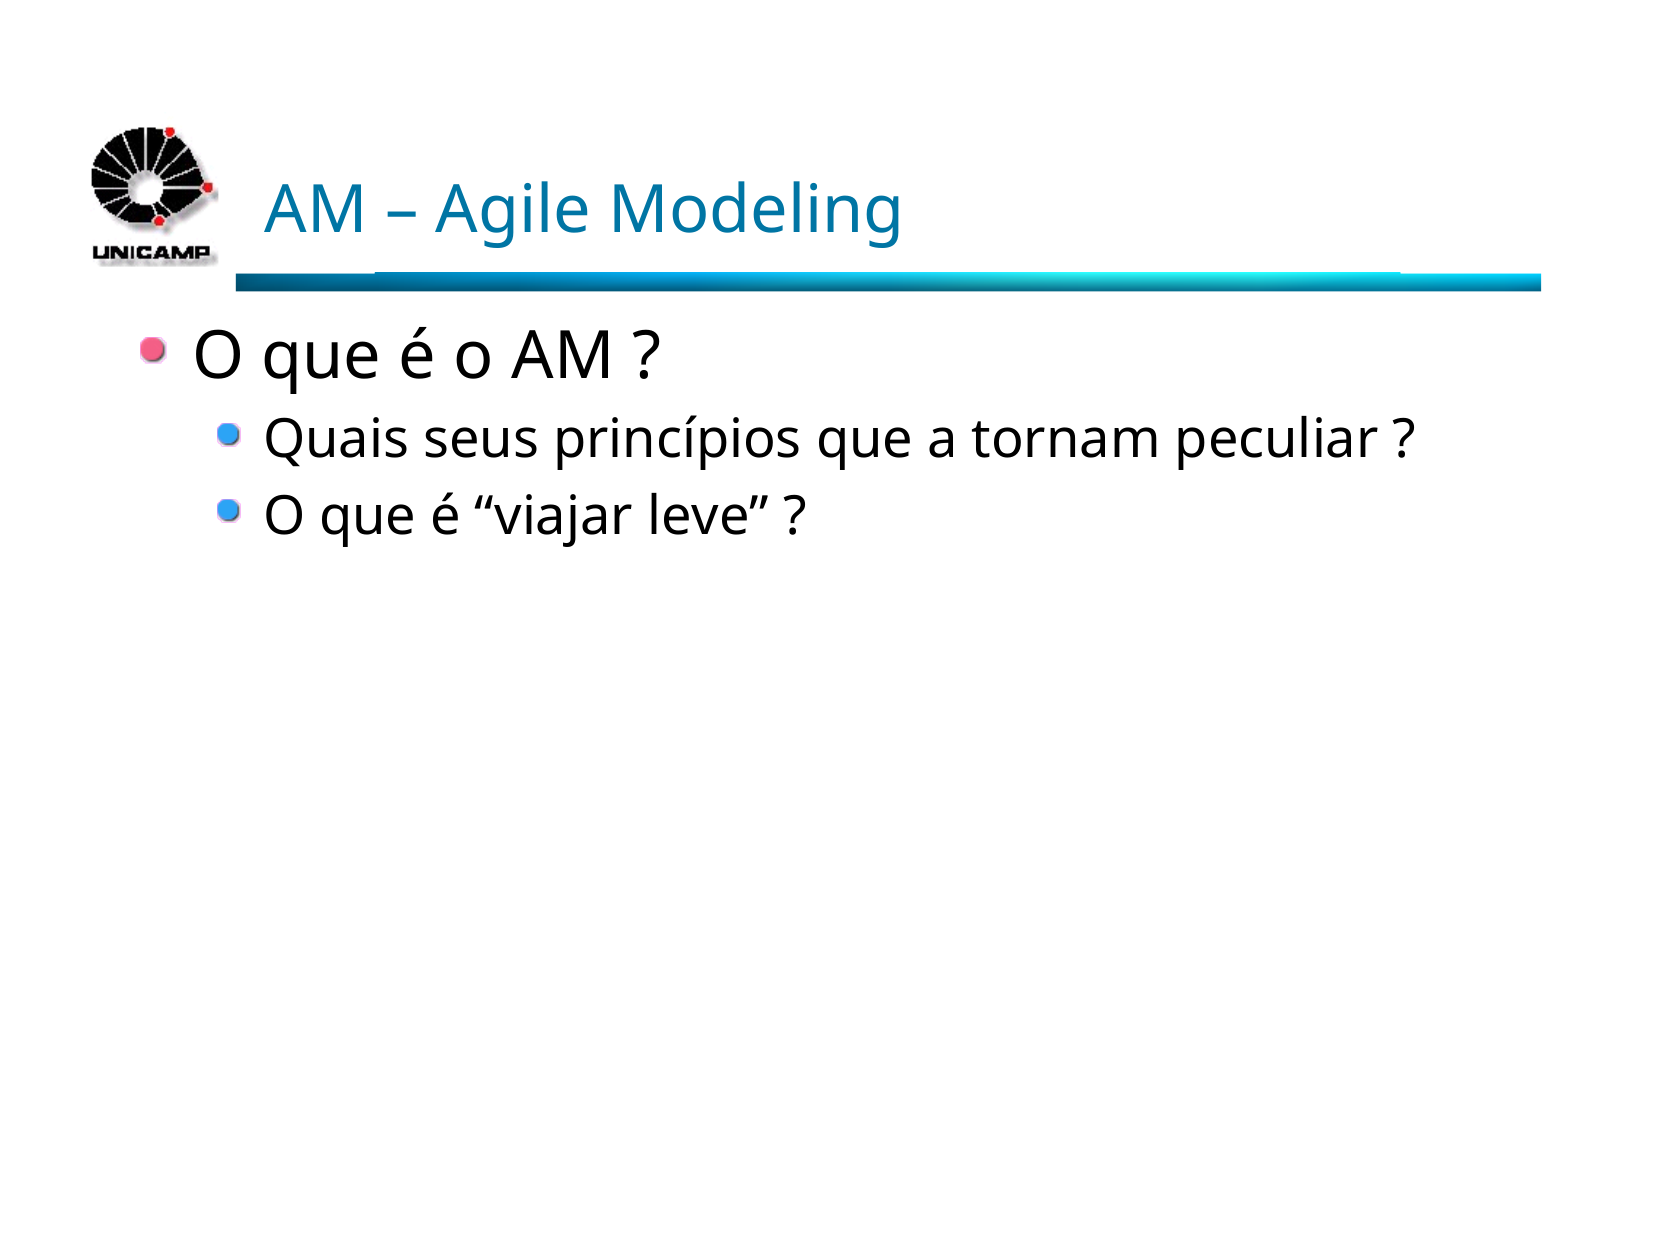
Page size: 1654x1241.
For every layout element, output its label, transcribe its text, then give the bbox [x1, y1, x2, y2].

picture [125, 272, 1654, 295]
title AM – Agile Modeling [264, 57, 1534, 250]
list O que é o AM ? Quais seus princípios que a tornam peculiar ? O que é “viajar leve” ? [121, 309, 1534, 1167]
